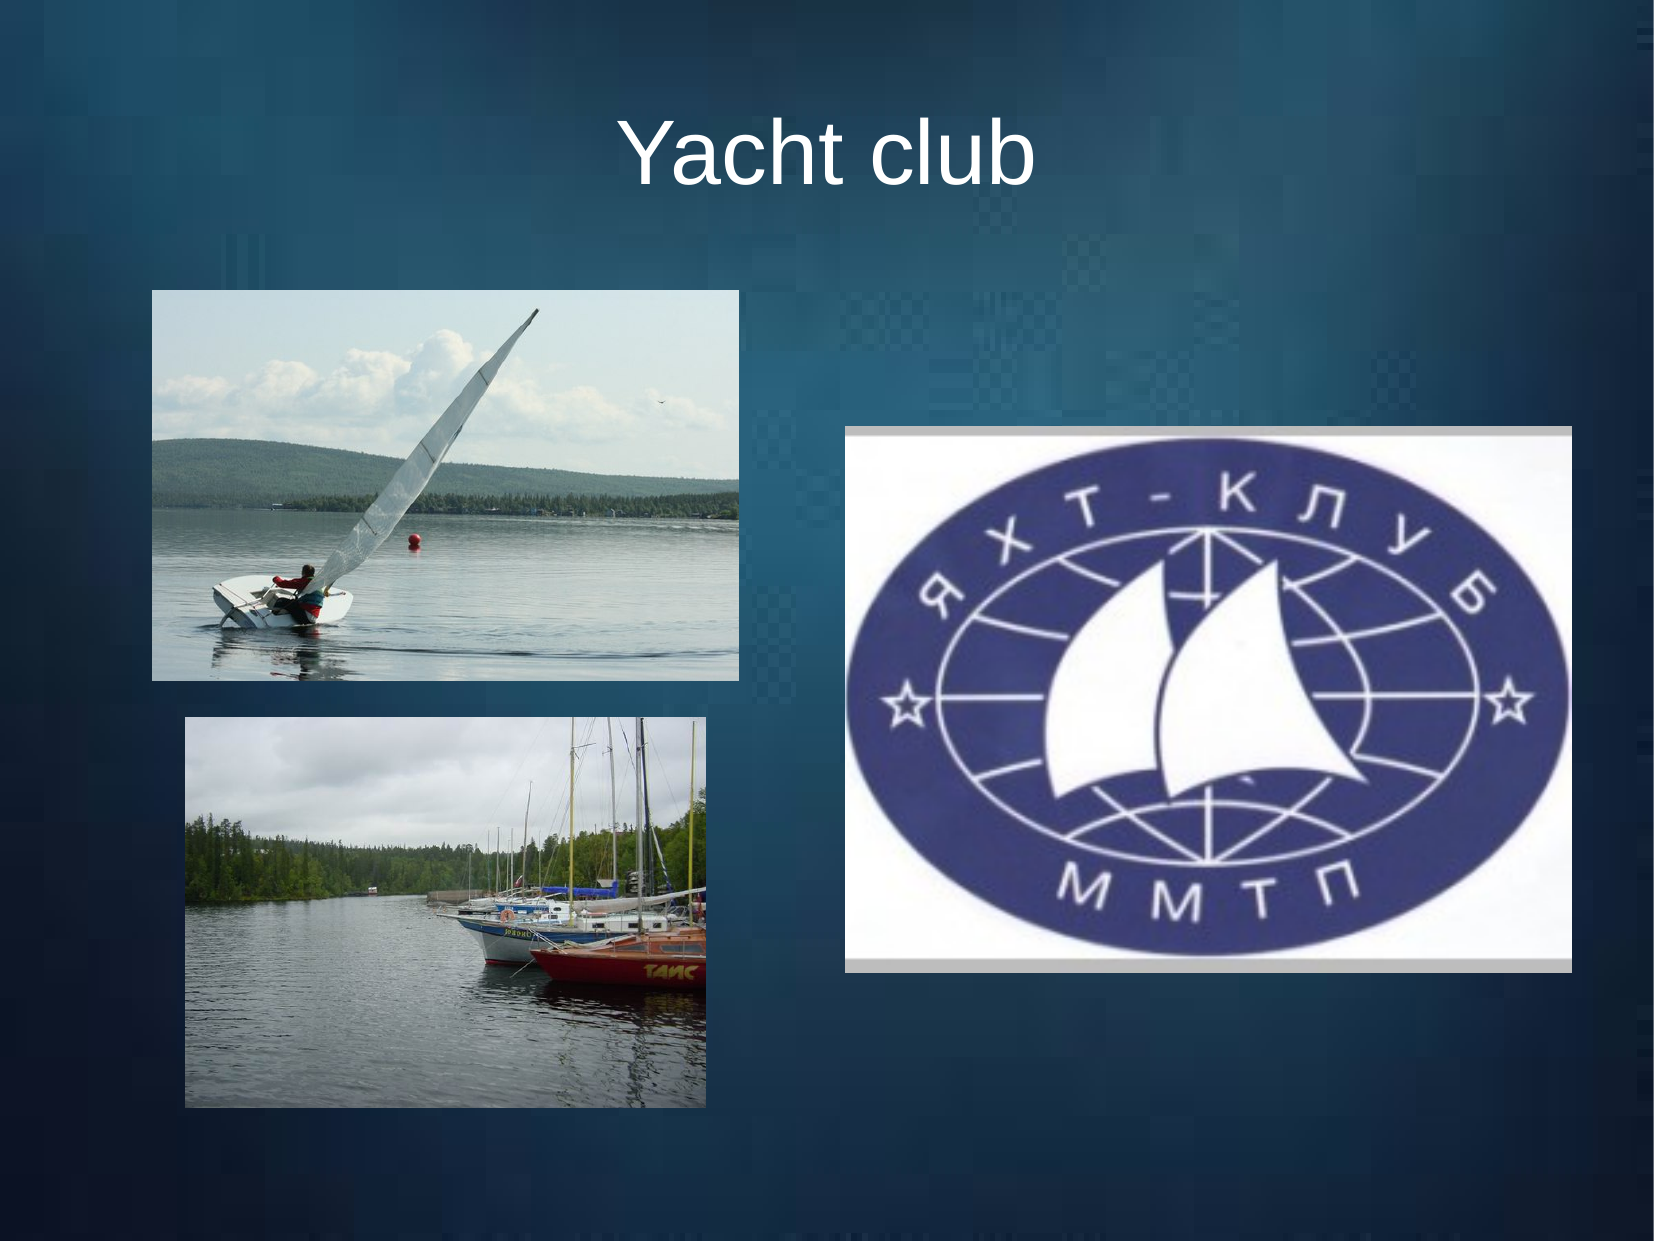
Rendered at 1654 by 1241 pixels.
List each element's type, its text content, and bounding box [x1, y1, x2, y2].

title Yacht club [82, 49, 1571, 257]
picture [0, 0, 1654, 1241]
